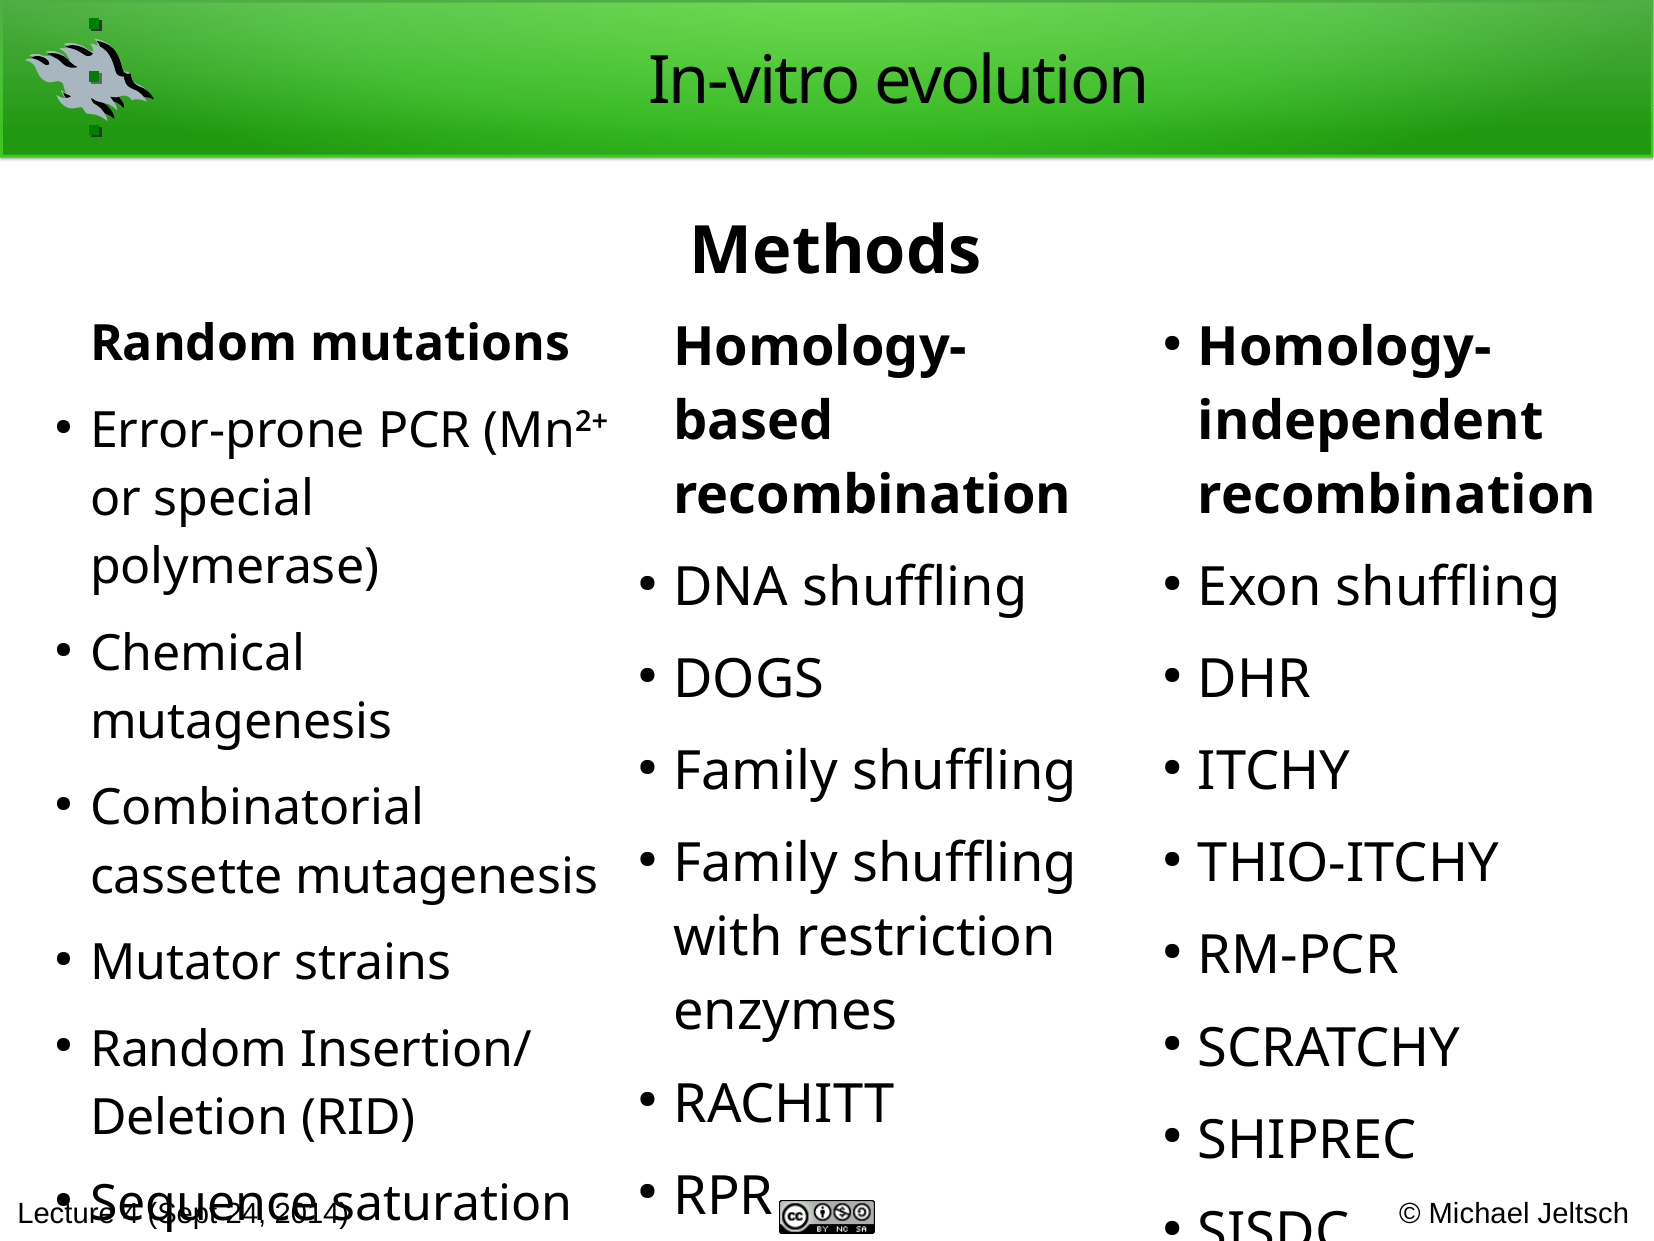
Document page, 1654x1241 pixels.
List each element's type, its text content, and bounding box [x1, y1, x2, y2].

text_box Methods [675, 195, 958, 277]
text_box Random mutations Error-prone PCR (Mn2+ or special polymerase) Chemical mutagenesis Combinatorial cassette mutagenesis Mutator strains Random Insertion/ Deletion (RID) Sequence saturation mutagenesis (SeSaM) Saturation mutagenesis UV irradiation [39, 300, 624, 1115]
text_box Homology- independent recombination Exon shuffling DHR ITCHY THIO-ITCHY RM-PCR SCRATCHY SHIPREC SISDC YLBS [1147, 300, 1638, 1126]
picture [779, 1200, 875, 1234]
title In-vitro evolution [171, 32, 1627, 123]
text_box Homology-based recombination DNA shuffling DOGS Family shuffling Family shuffling with restriction enzymes RACHITT RPR StEP Genome shuffling [623, 300, 1107, 1108]
